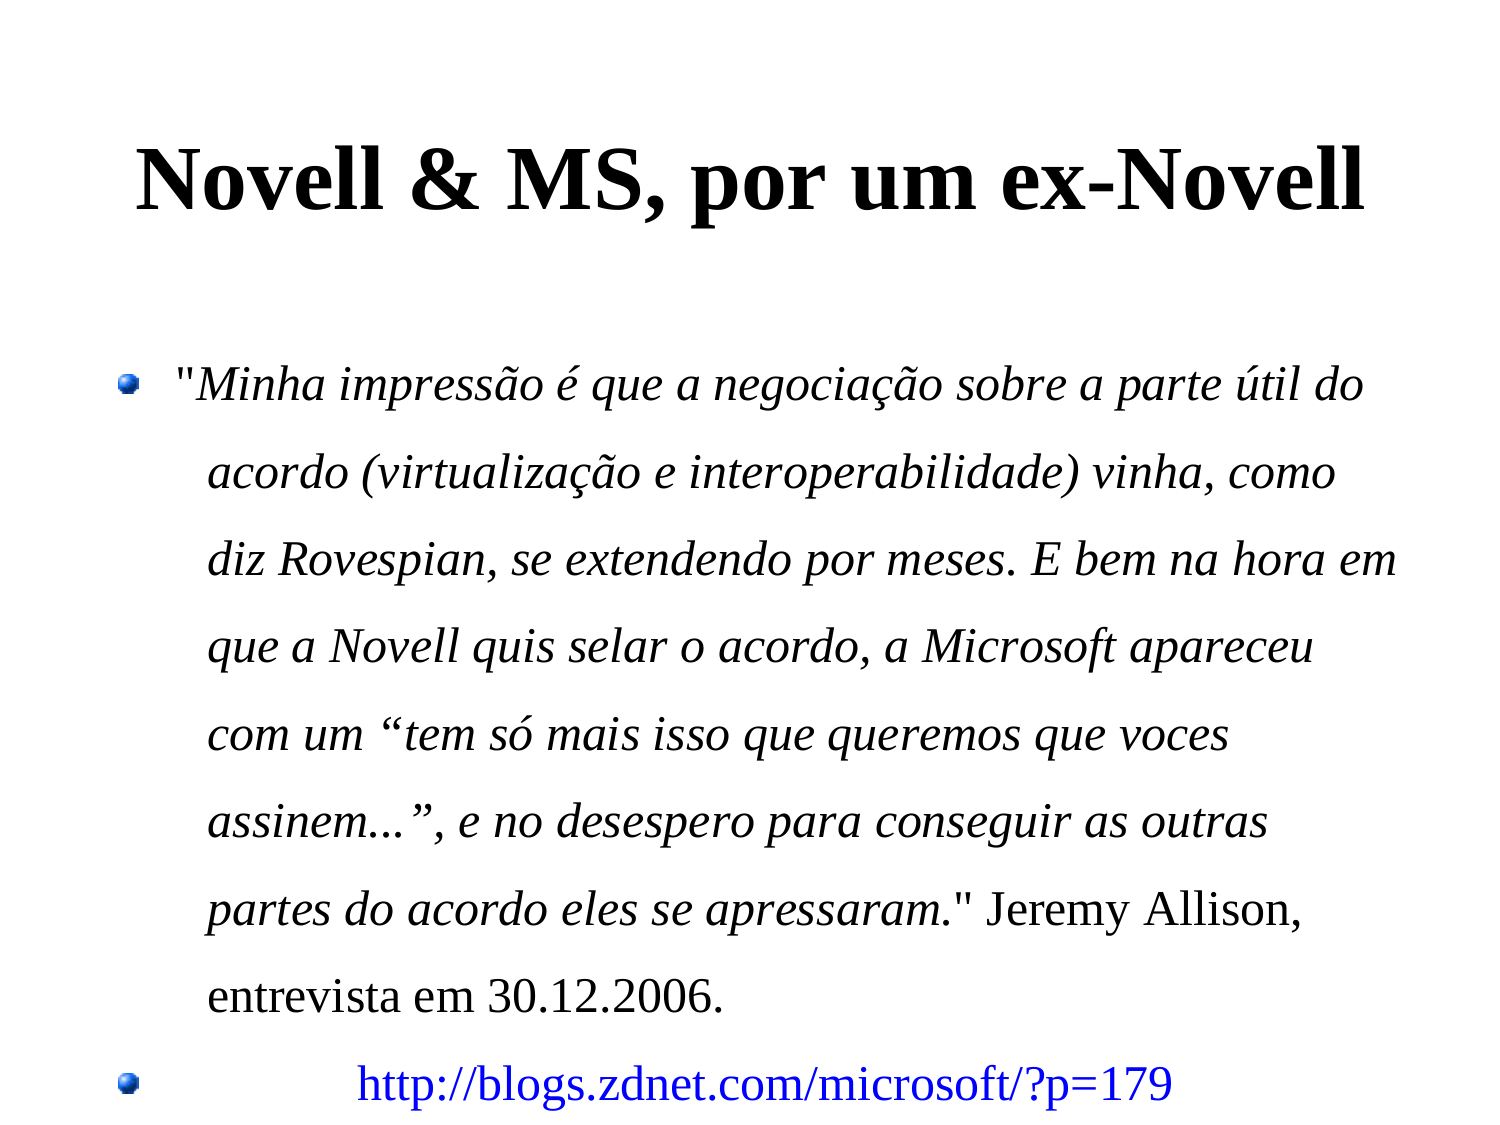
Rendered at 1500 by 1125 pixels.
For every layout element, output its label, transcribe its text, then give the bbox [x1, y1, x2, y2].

title Novell & MS, por um ex-Novell [87, 52, 1416, 307]
picture [118, 1073, 139, 1094]
text_box "Minha impressão é que a negociação sobre a parte útil do acordo (virtualização e interoperabilidade) vinha, como diz Rovespian, se extendendo por meses. E bem na hora em que a Novell quis selar o acordo, a Microsoft apareceu com um “tem só mais isso que queremos que voces assinem...”, e no desespero para conseguir as outras partes do acordo eles se apressaram." Jeremy Allison, entrevista em 30.12.2006. http://blogs.zdnet.com/microsoft/?p=179 [103, 316, 1421, 1032]
